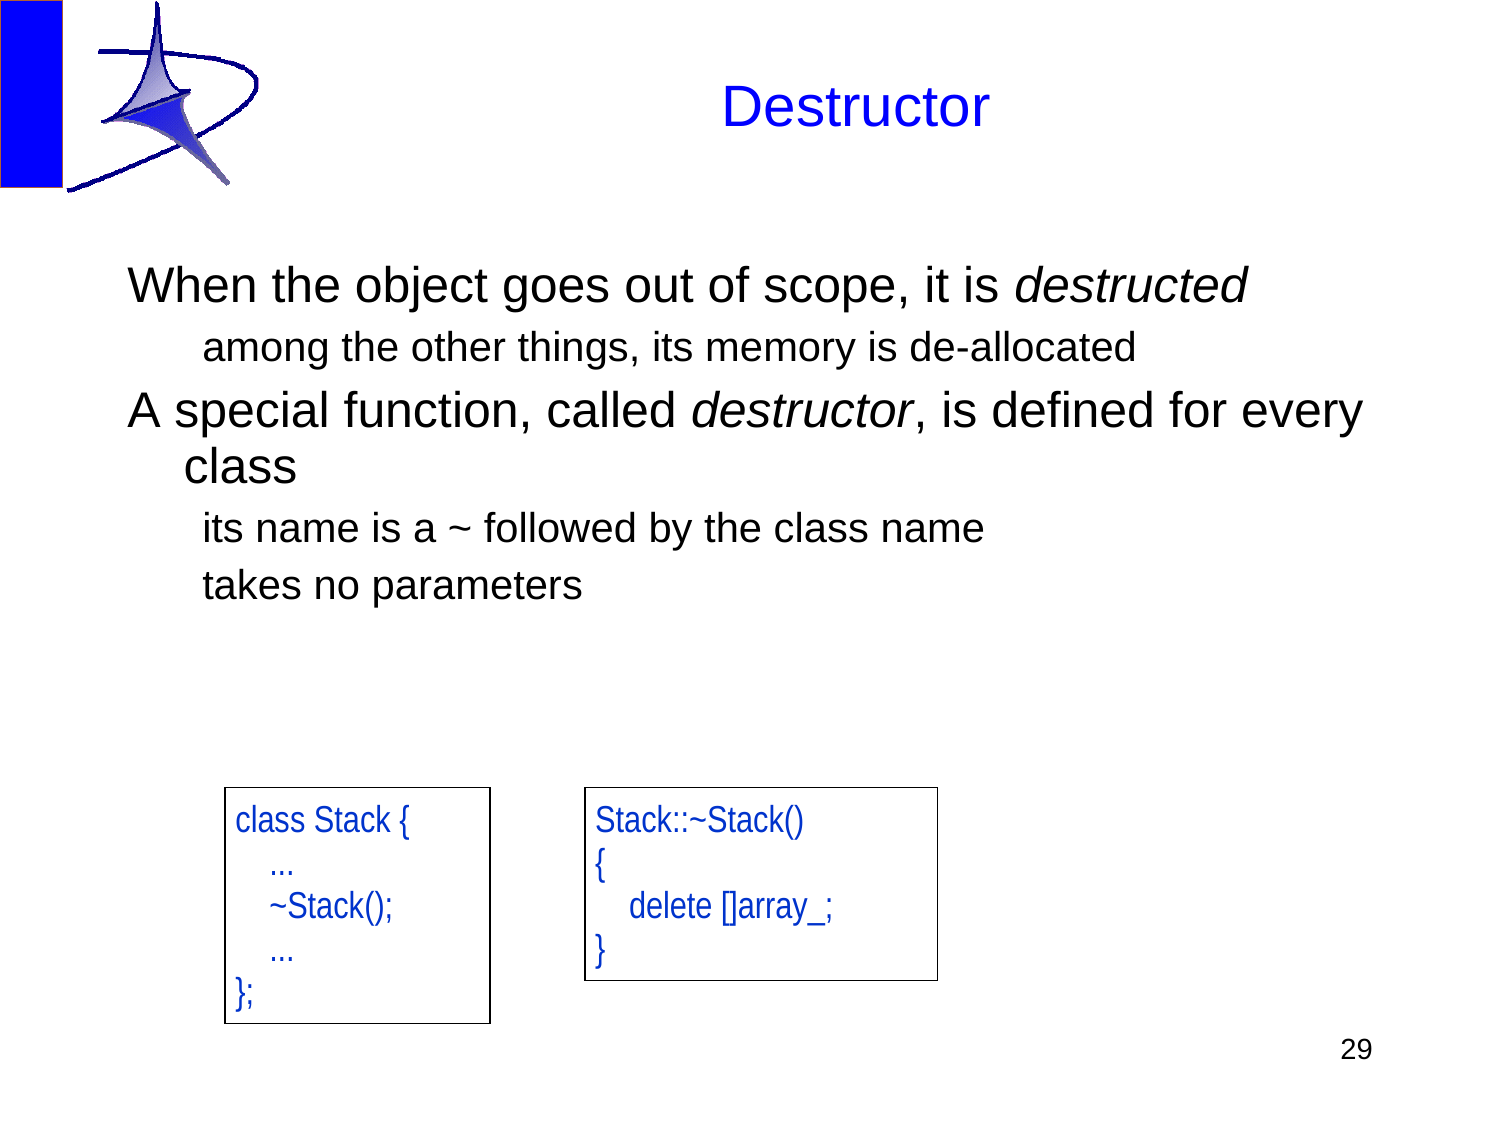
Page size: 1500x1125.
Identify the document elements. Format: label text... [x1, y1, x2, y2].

picture [62, 0, 263, 197]
title Destructor [262, 24, 1450, 188]
list When the object goes out of scope, it is destructed among the other things, its memory is de-allocated A special function, called destructor, is defined for every class its name is a ~ followed by the class name takes no parameters [112, 249, 1450, 695]
text_box class Stack { ... ~Stack(); ... }; [224, 787, 491, 1024]
text_box Stack::~Stack() { delete []array_; } [584, 787, 938, 981]
